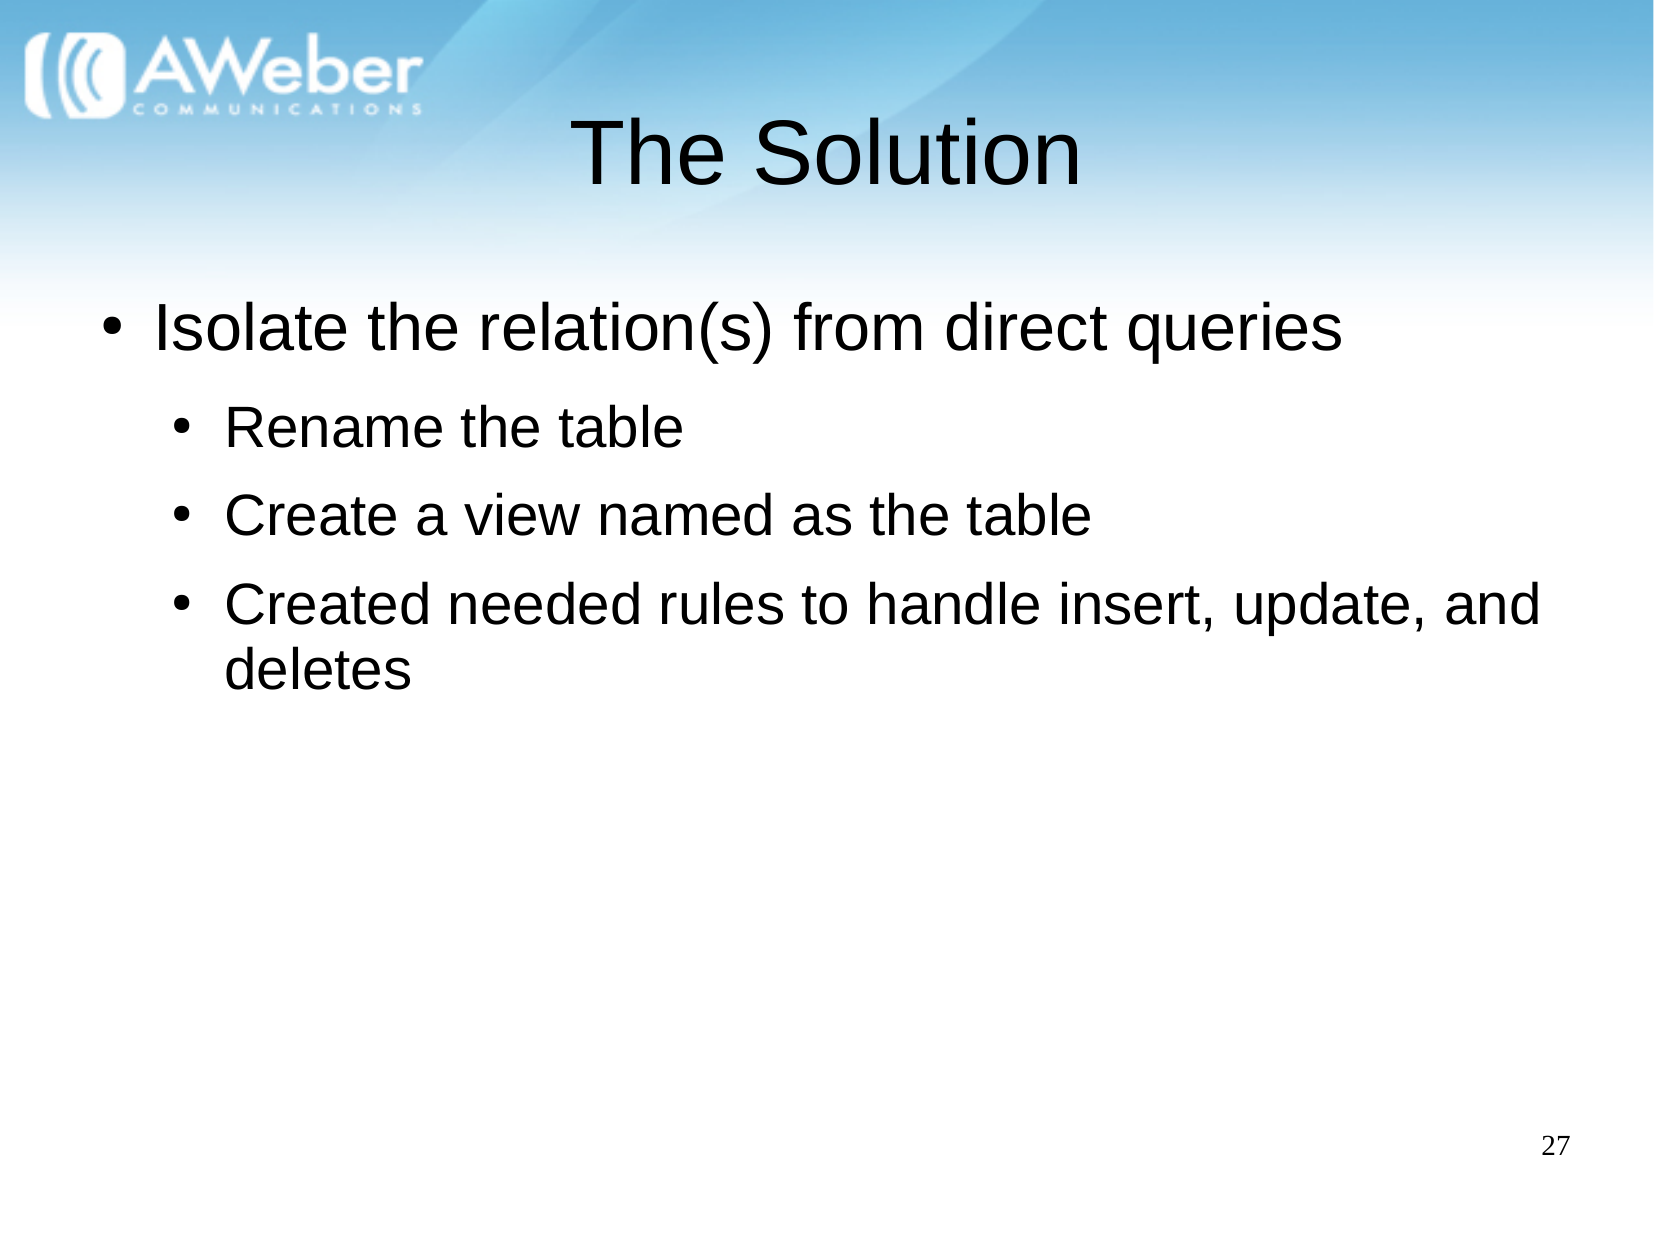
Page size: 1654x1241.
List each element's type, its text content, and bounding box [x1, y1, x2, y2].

title The Solution [82, 49, 1571, 257]
list Isolate the relation(s) from direct queries Rename the table Create a view named as the table Created needed rules to handle insert, update, and deletes [82, 290, 1571, 1109]
picture [0, 0, 1654, 376]
